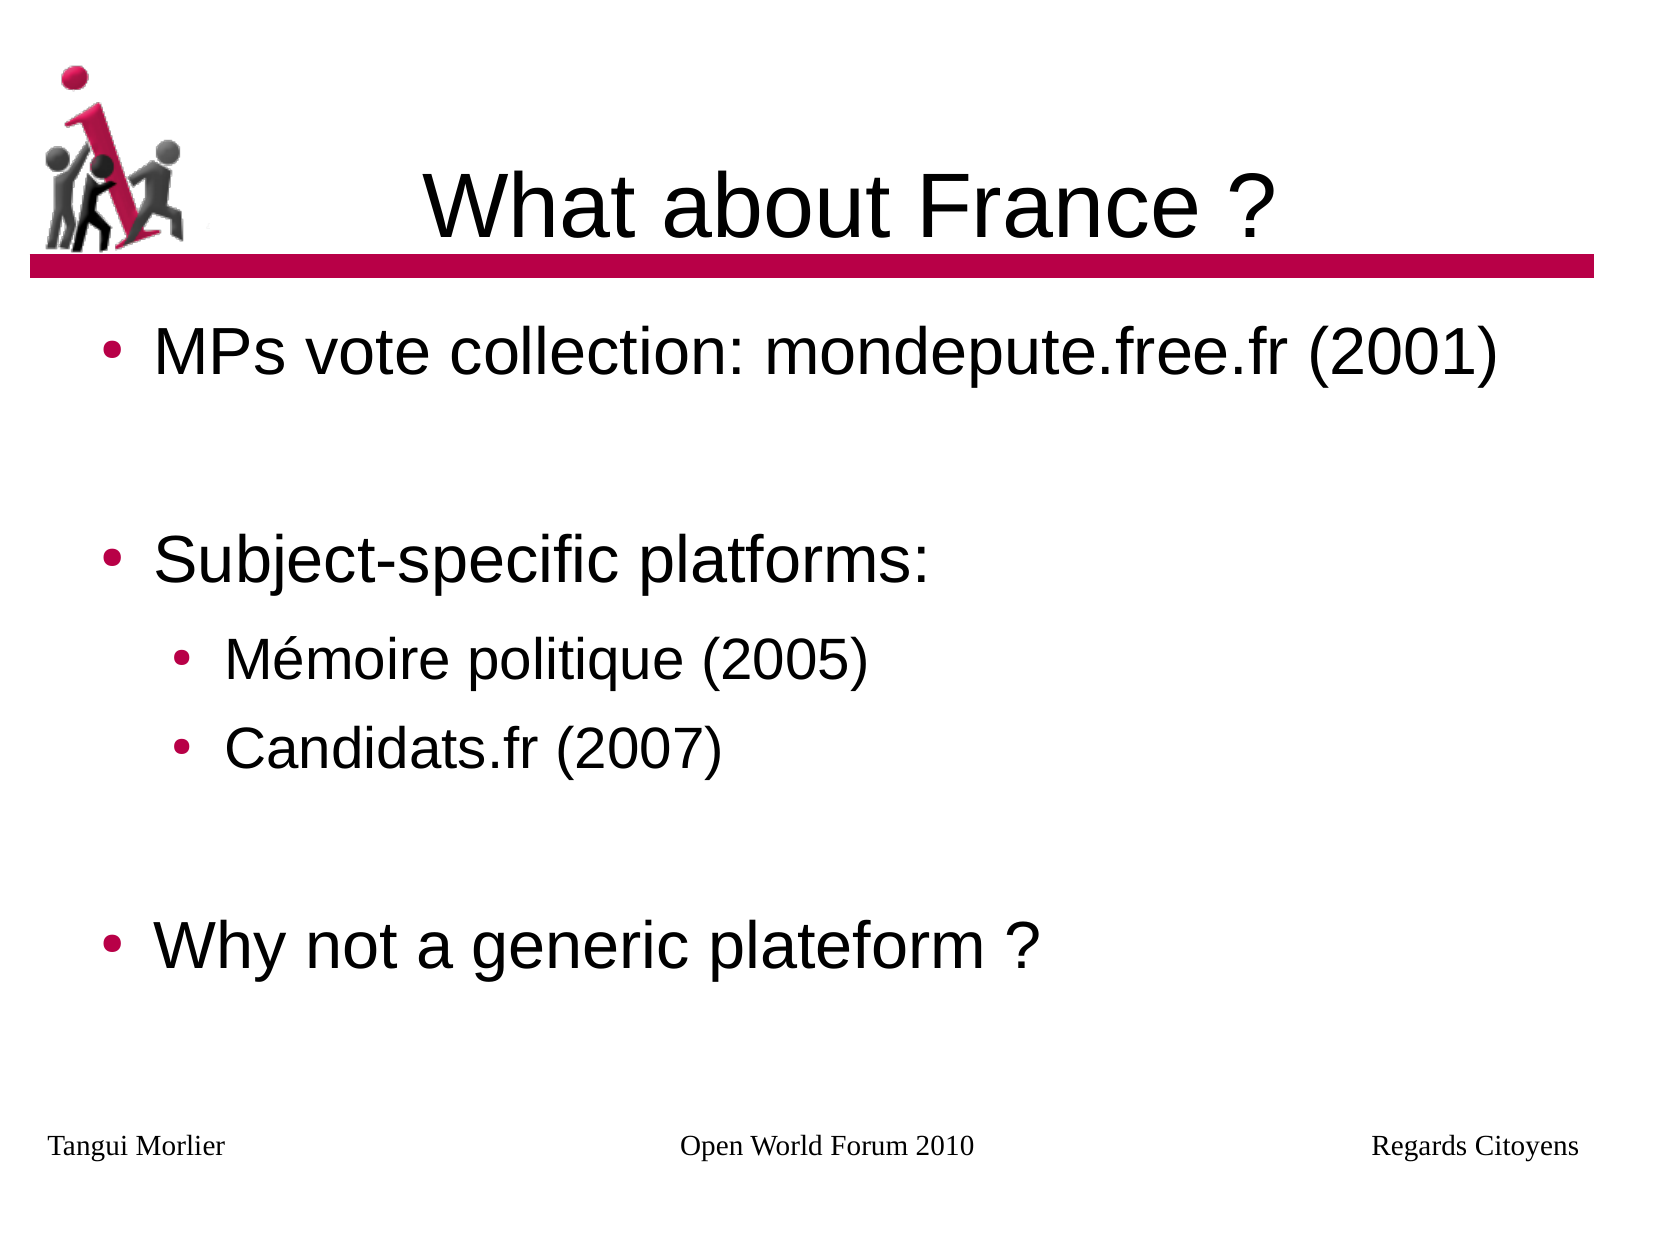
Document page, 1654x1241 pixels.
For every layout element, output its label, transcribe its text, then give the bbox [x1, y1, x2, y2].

picture [29, 60, 210, 254]
list MPs vote collection: mondepute.free.fr (2001) Subject-specific platforms: Mémoire politique (2005) Candidats.fr (2007) Why not a generic plateform ? [82, 313, 1571, 1133]
title What about France ? [106, 102, 1595, 310]
